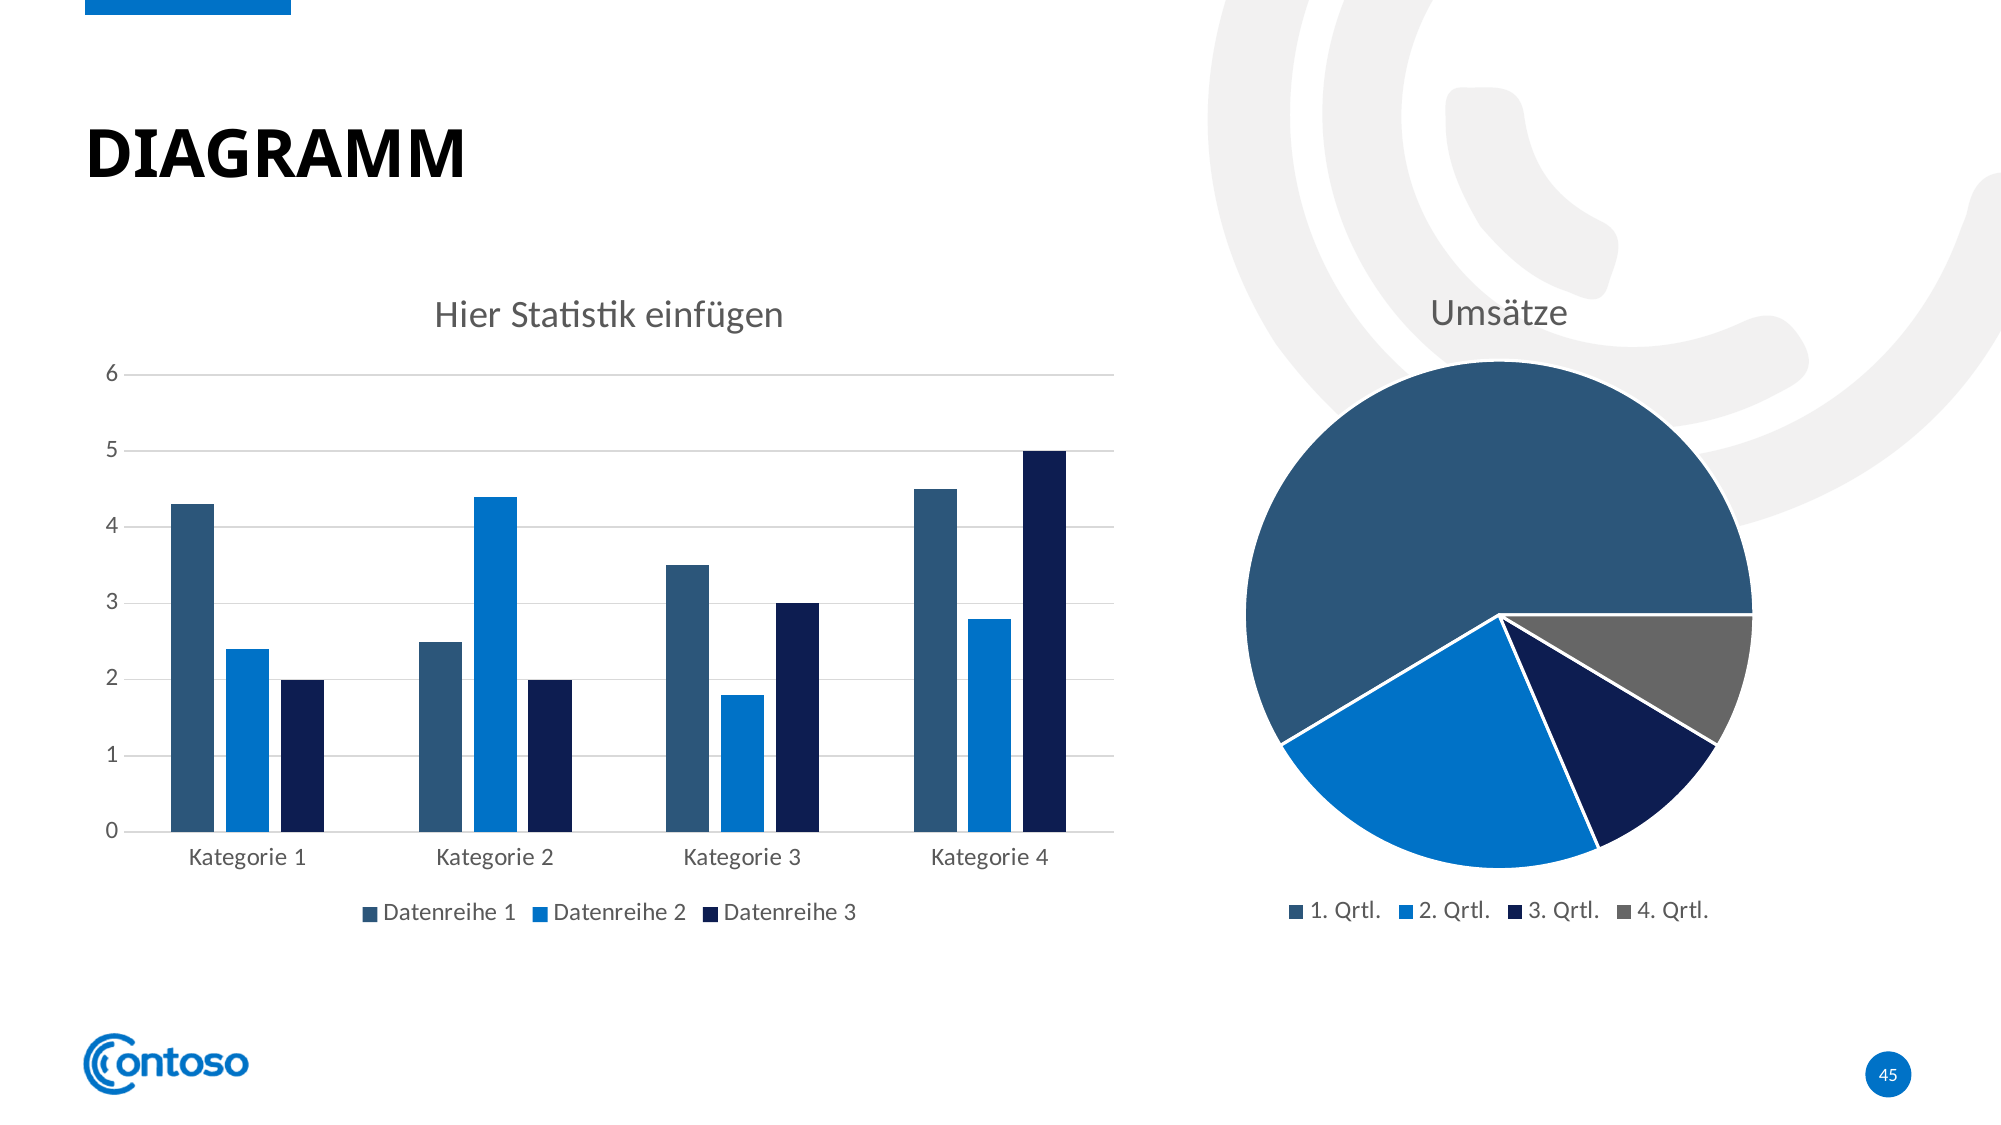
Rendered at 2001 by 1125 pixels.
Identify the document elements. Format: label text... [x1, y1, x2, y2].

chart [84, 263, 2000, 934]
text_box [1864, 1059, 1913, 1090]
title Diagramm [84, 40, 1914, 192]
